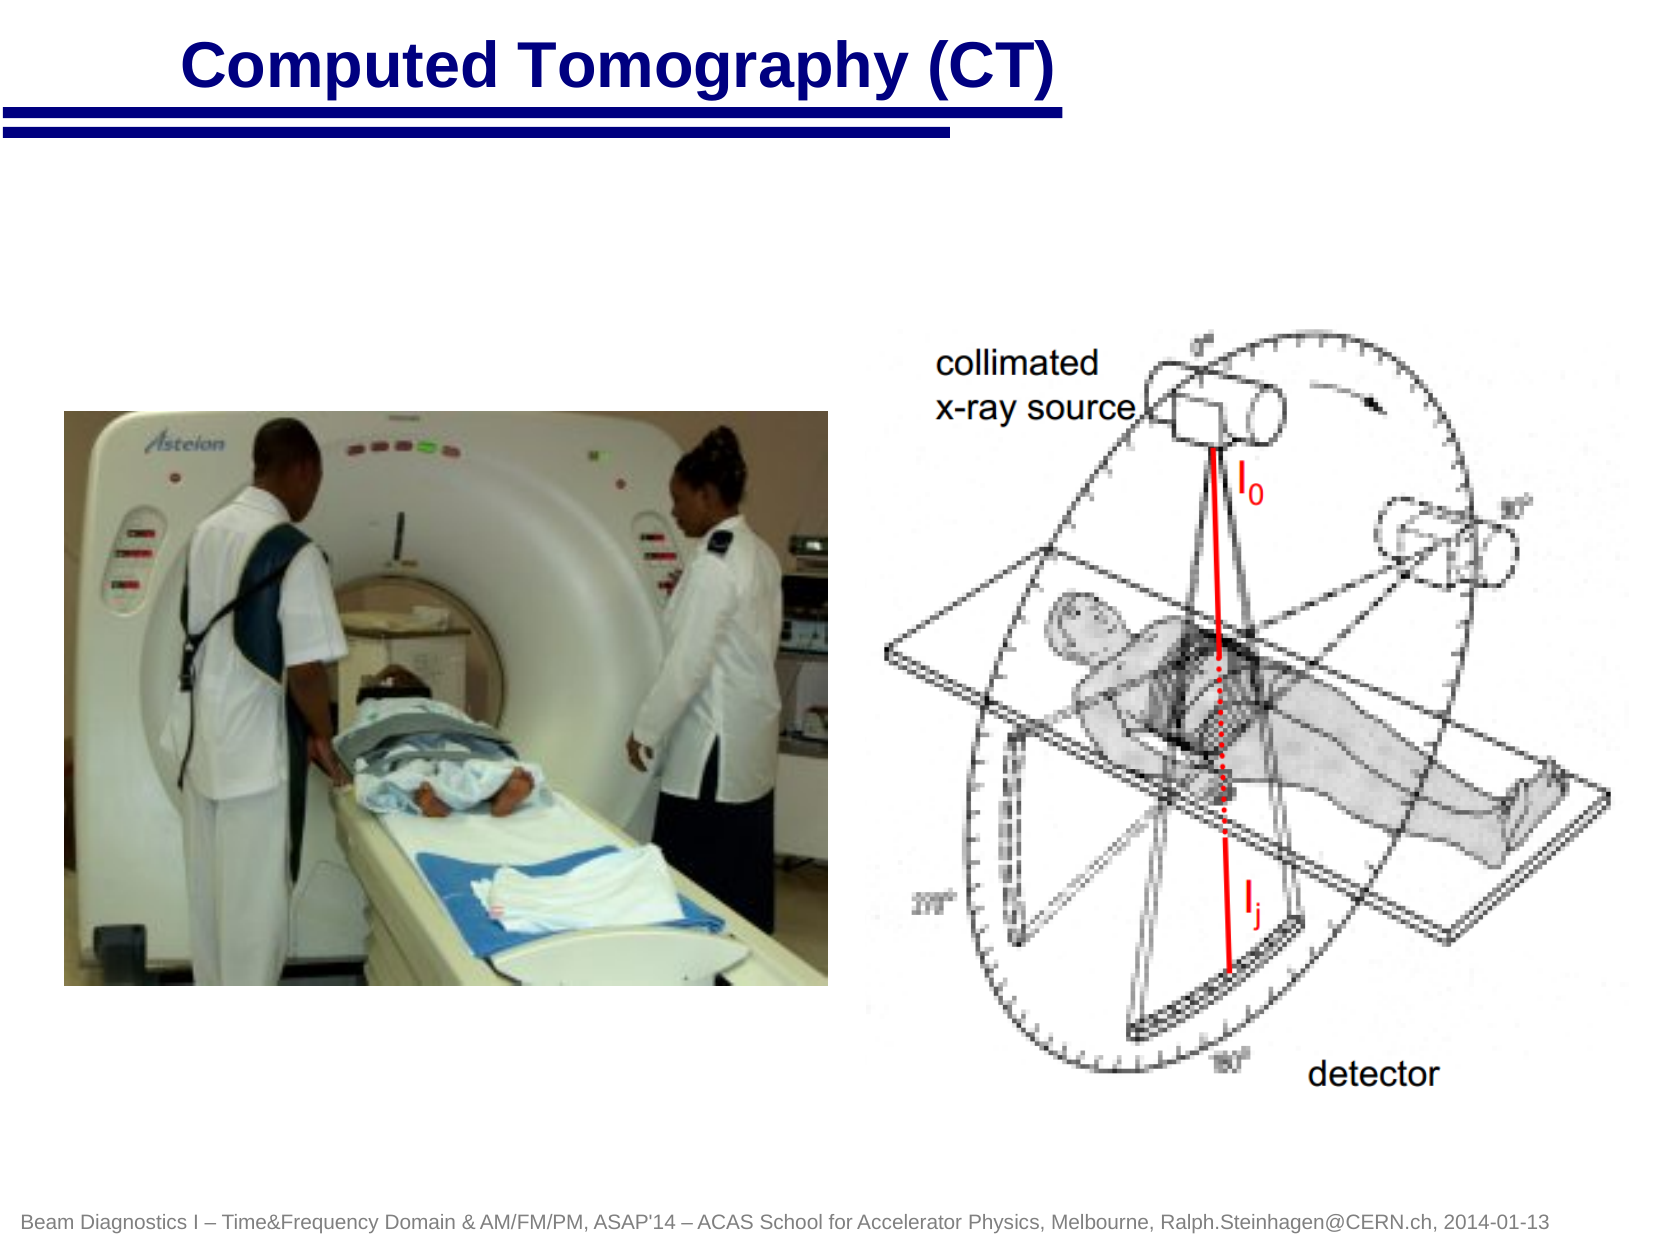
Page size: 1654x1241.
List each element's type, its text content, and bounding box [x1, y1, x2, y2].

title Computed Tomography (CT) [165, 0, 1323, 124]
picture [64, 411, 828, 986]
picture [865, 294, 1629, 1103]
